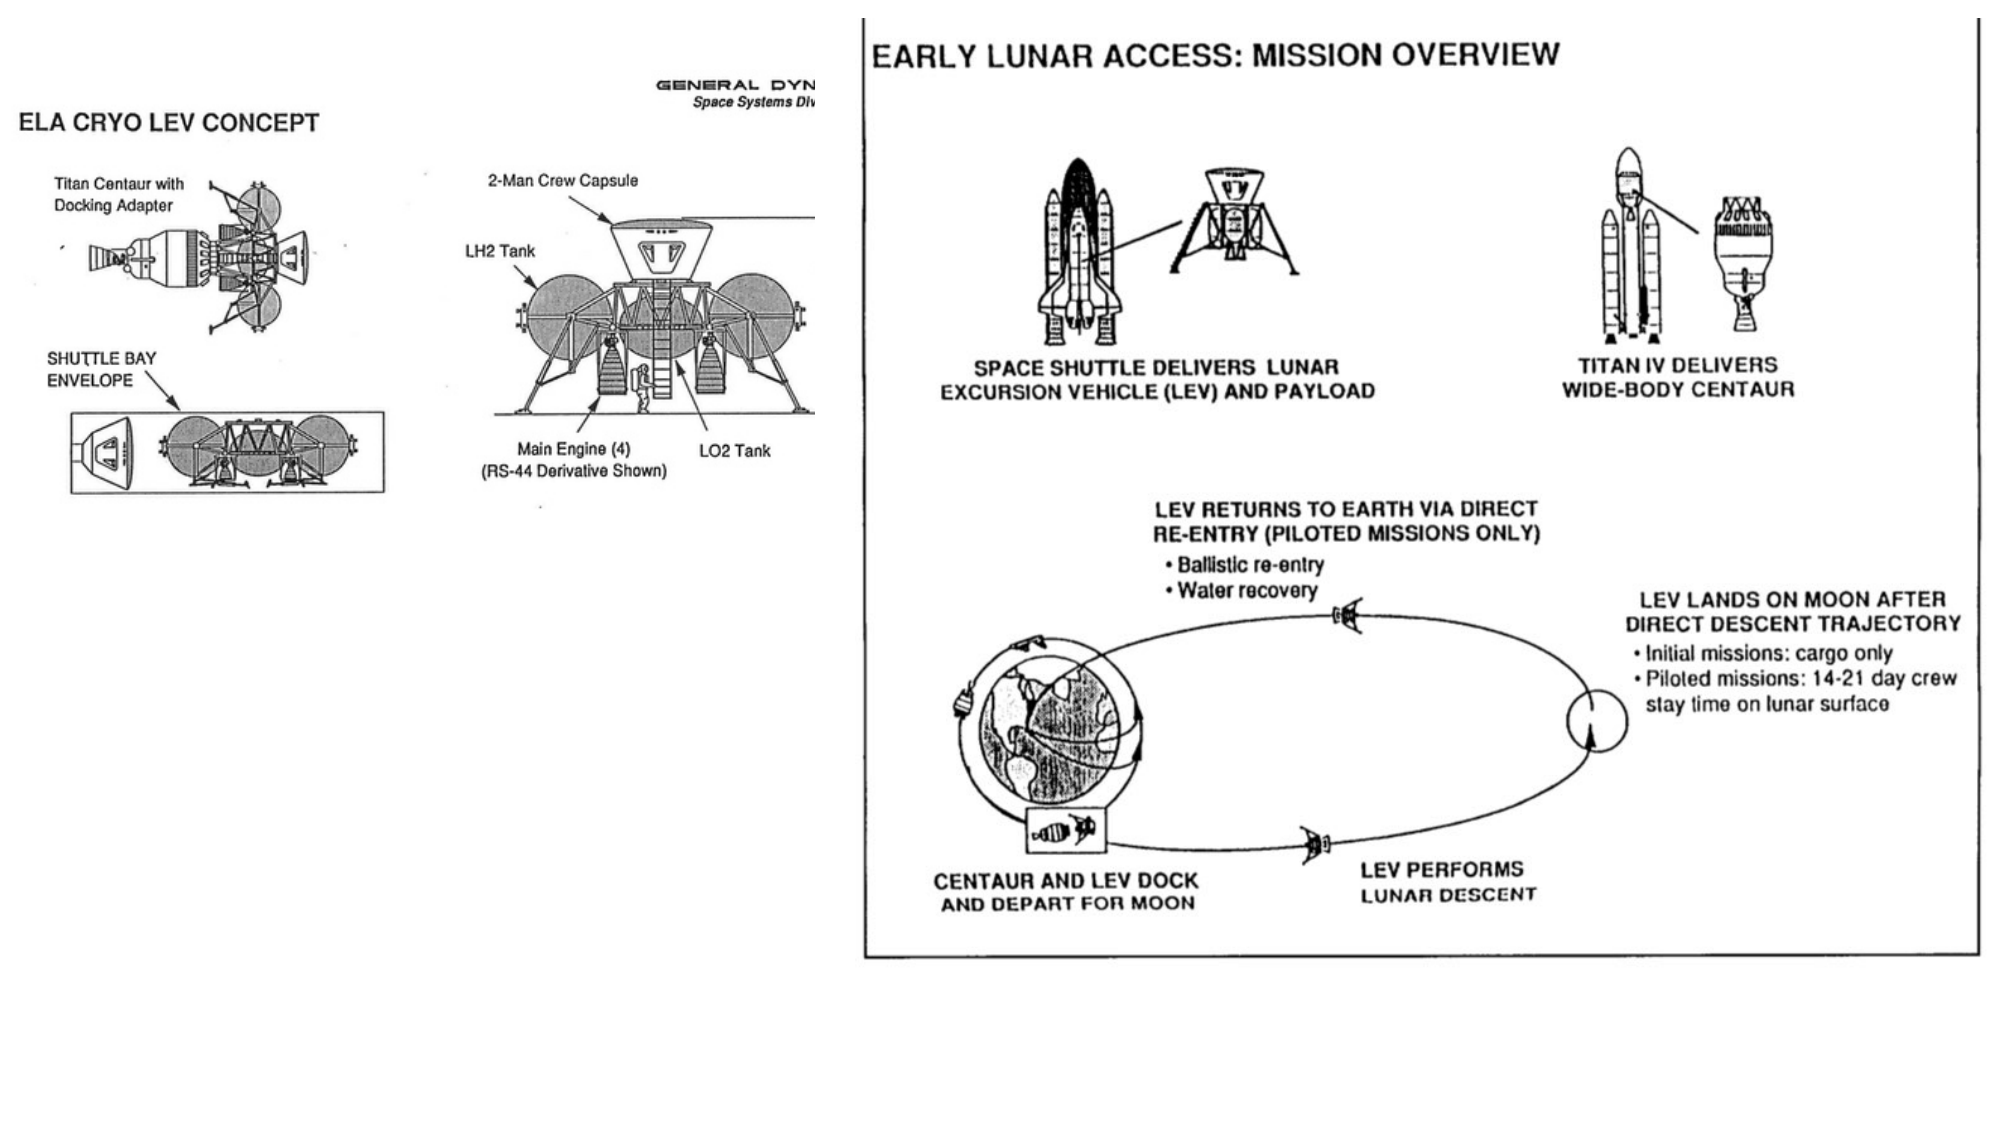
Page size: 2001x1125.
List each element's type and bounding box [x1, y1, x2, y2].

picture [0, 19, 2000, 1000]
